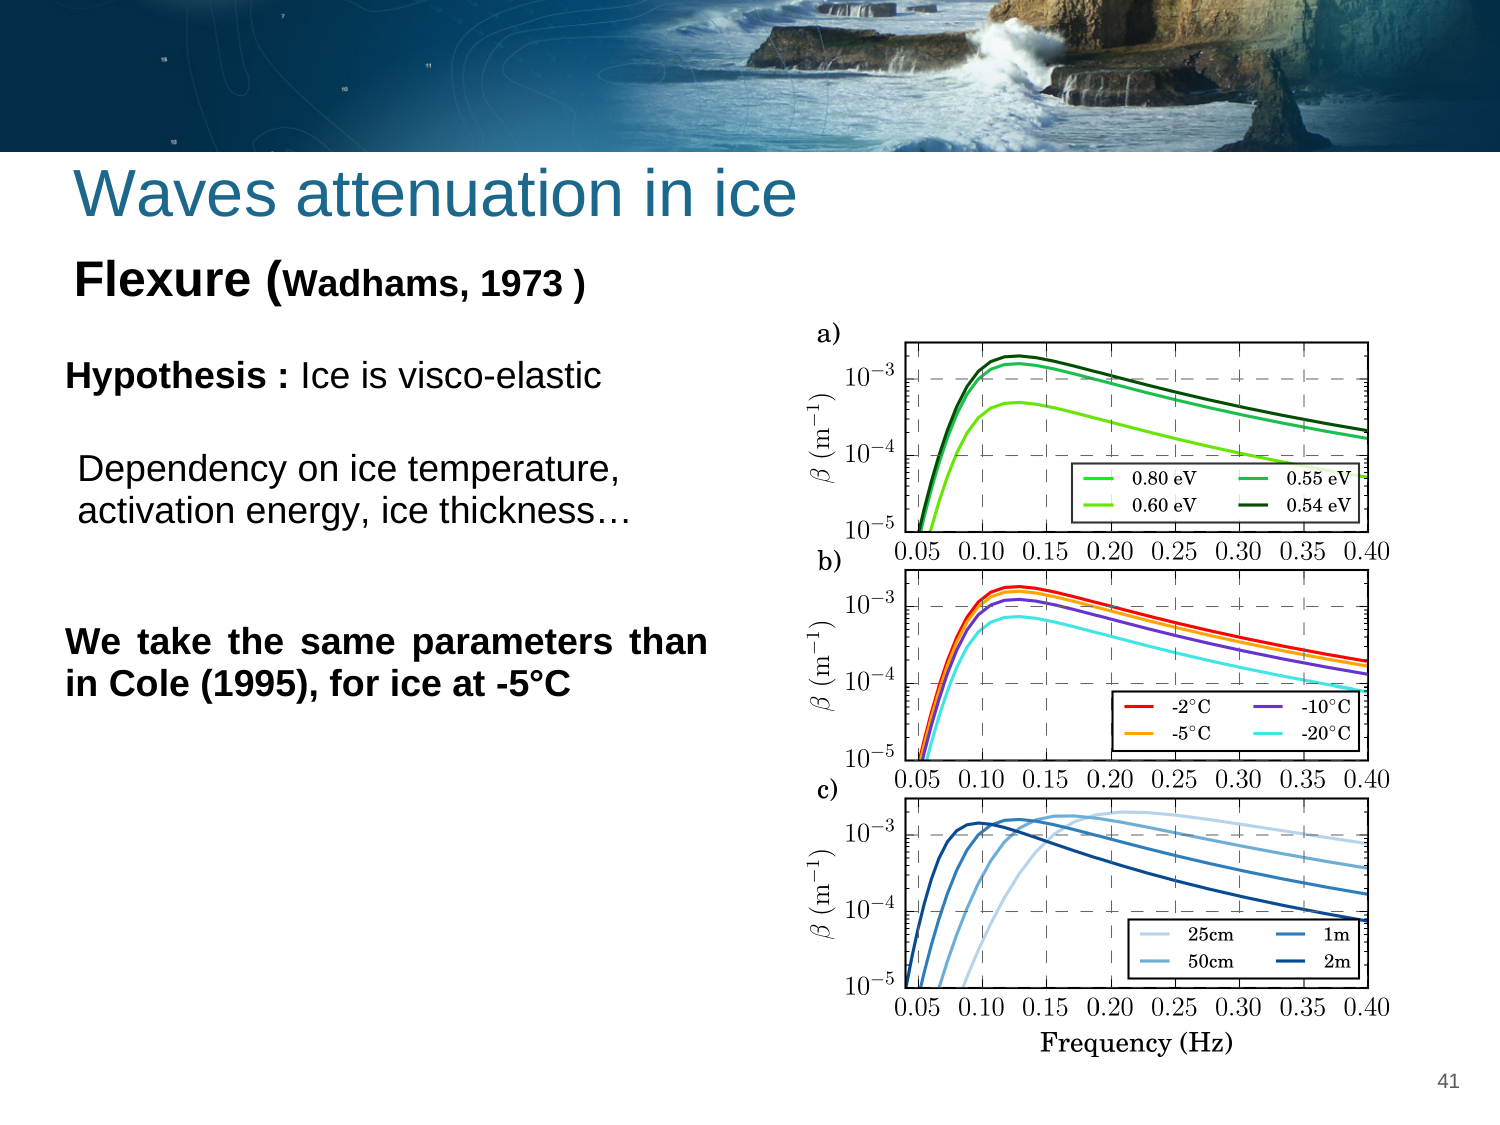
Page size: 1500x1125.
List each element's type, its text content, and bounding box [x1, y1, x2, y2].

picture [0, 0, 1500, 152]
picture [797, 312, 1398, 1063]
text_box Hypothesis : Ice is visco-elastic [29, 354, 797, 607]
text_box Dependency on ice temperature, activation energy, ice thickness… [42, 447, 739, 532]
text_box We take the same parameters than in Cole (1995), for ice at -5°C [29, 620, 709, 857]
text_box Flexure (Wadhams, 1973 ) [59, 236, 1241, 354]
title Waves attenuation in ice [59, 102, 1244, 278]
